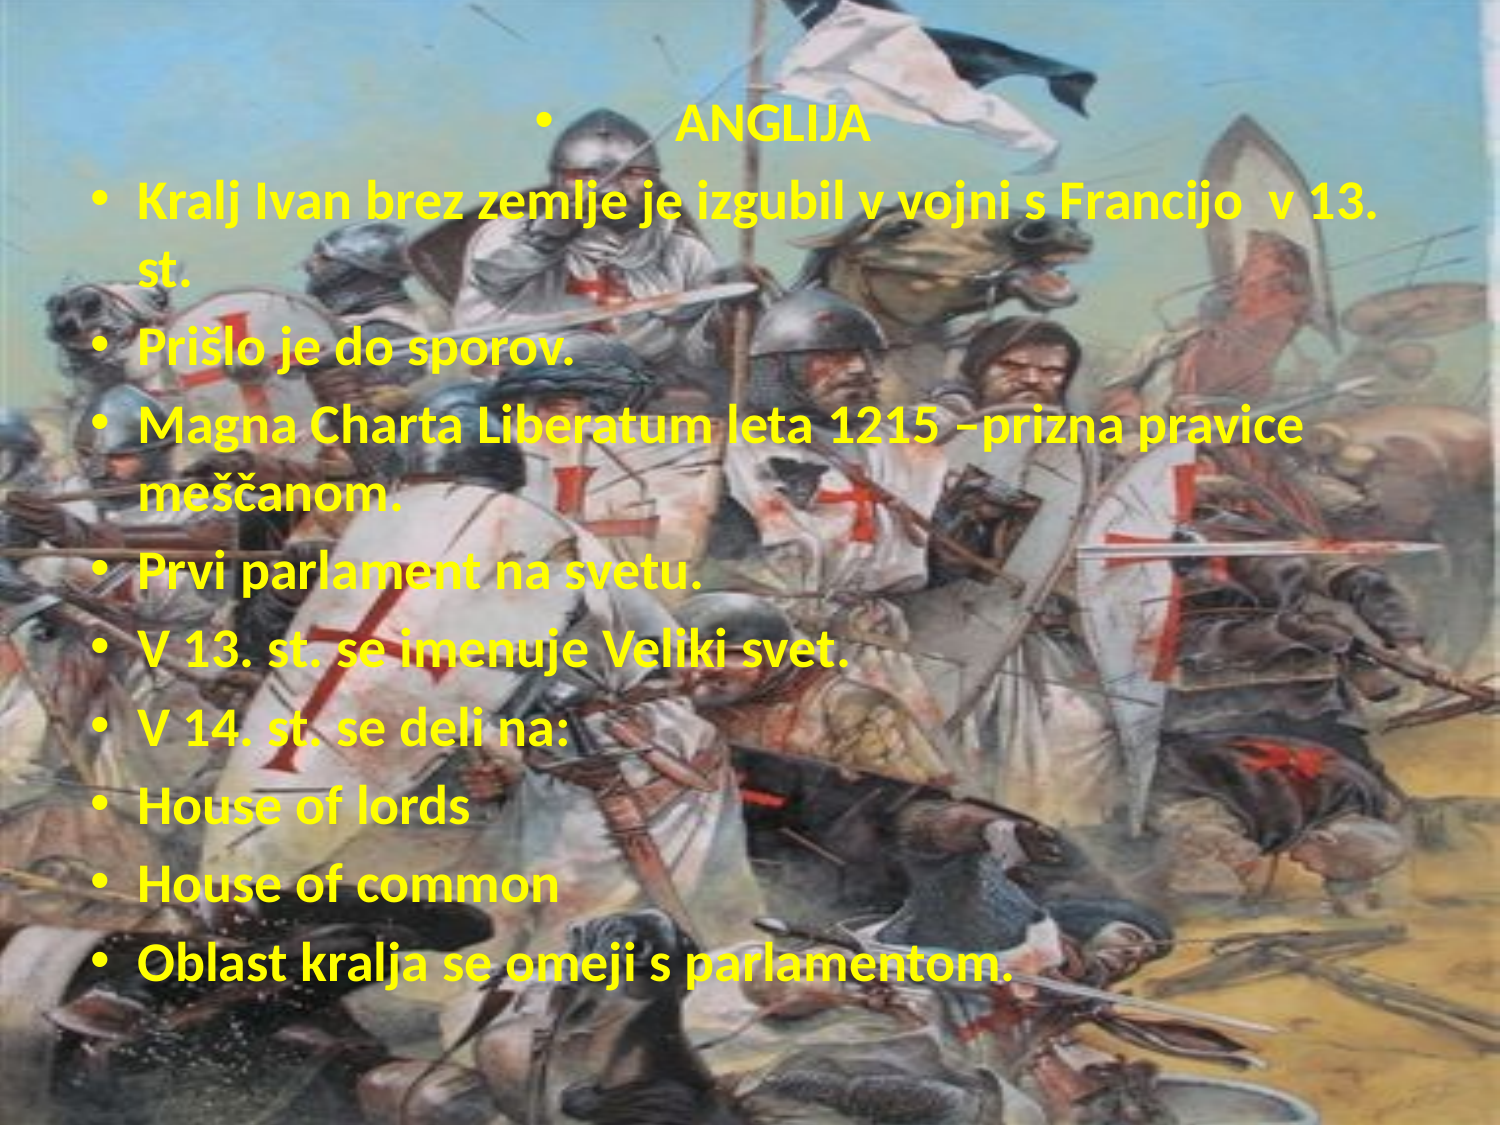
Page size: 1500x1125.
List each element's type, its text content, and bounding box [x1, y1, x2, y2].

list ANGLIJA Kralj Ivan brez zemlje je izgubil v vojni s Francijo v 13. st. Prišlo je do sporov. Magna Charta Liberatum leta 1215 –prizna pravice meščanom. Prvi parlament na svetu. V 13. st. se imenuje Veliki svet. V 14. st. se deli na: House of lords House of common Oblast kralja se omeji s parlamentom. [75, 78, 1425, 1005]
picture [0, 0, 1500, 1125]
